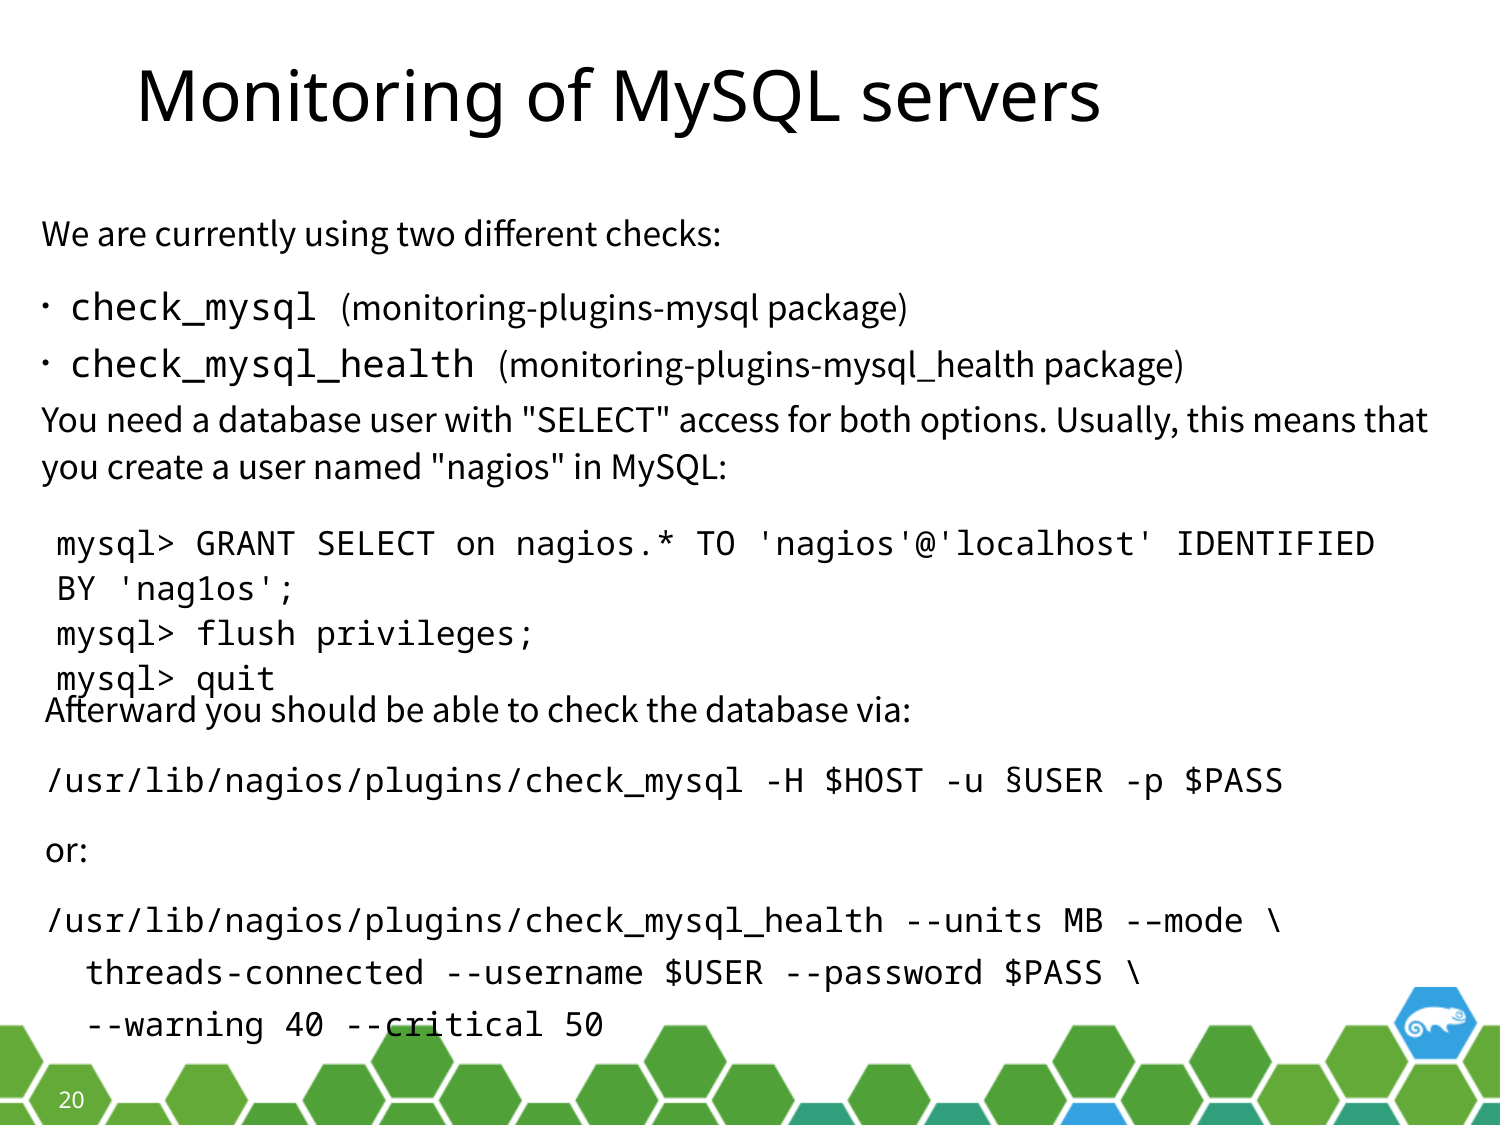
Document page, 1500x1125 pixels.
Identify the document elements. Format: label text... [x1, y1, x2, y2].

list We are currently using two different checks: check_mysql (monitoring-plugins-mysql package) check_mysql_health (monitoring-plugins-mysql_health package) You need a database user with "SELECT" access for both options. Usually, this means that you create a user named "nagios" in MySQL: [41, 208, 1434, 512]
text_box mysql> GRANT SELECT on nagios.* TO 'nagios'@'localhost' IDENTIFIED BY 'nag1os'; mysql> flush privileges; mysql> quit [41, 512, 1438, 678]
title Monitoring of MySQL servers [135, 12, 1372, 175]
text_box Afterward you should be able to check the database via: /usr/lib/nagios/plugins/check_mysql -H $HOST -u §USER -p $PASS or: /usr/lib/nagios/plugins/check_mysql_health --units MB -–mode \ threads-connected --username $USER --password $PASS \ --warning 40 --critical 50 [30, 678, 1438, 1032]
picture [0, 987, 1500, 1125]
